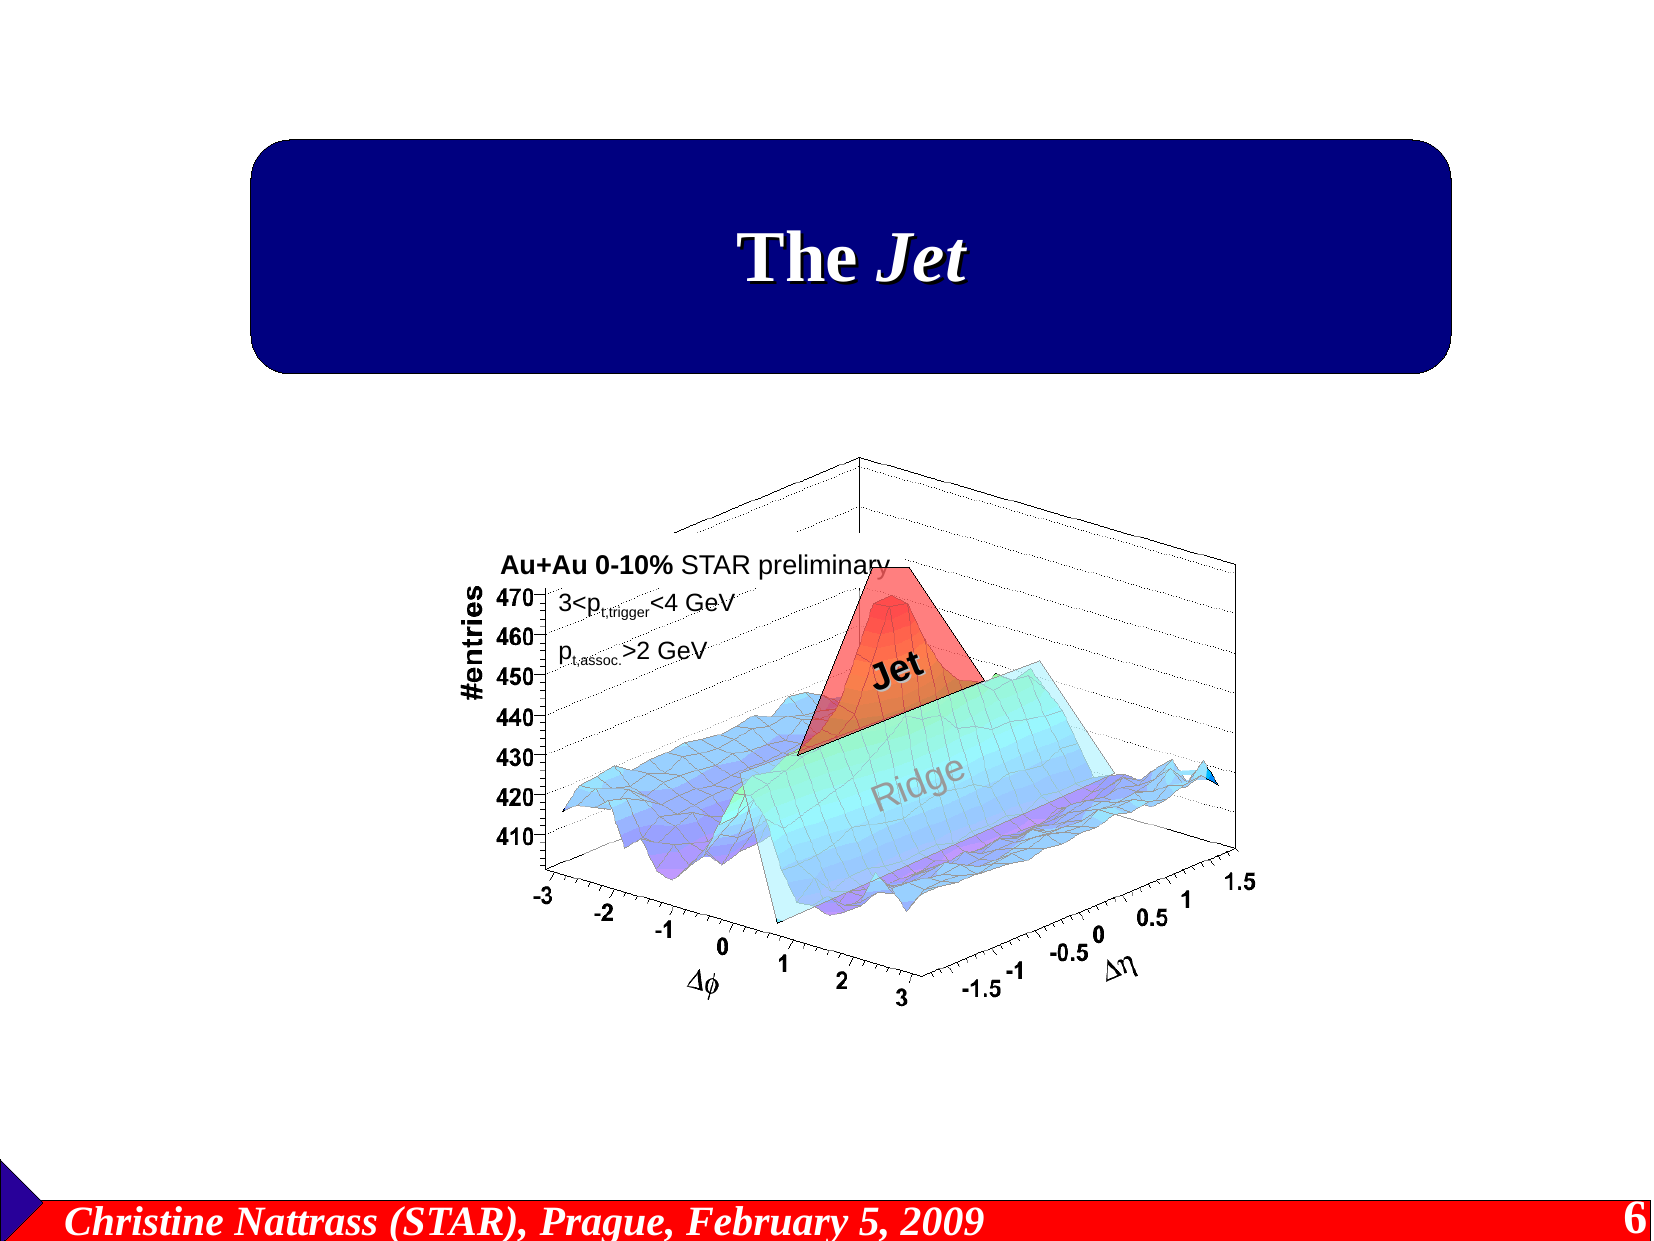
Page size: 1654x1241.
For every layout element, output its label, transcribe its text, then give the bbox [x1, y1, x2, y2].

text_box The Jet [250, 139, 1452, 374]
text_box [565, 567, 1209, 961]
picture [459, 392, 1321, 1041]
text_box 3<pt,trigger<4 GeV pt,assoc.>2 GeV [543, 588, 785, 677]
text_box Au+Au 0-10% STAR preliminary [485, 533, 906, 588]
text_box 6 [1549, 1183, 1654, 1241]
text_box Jet [845, 628, 945, 713]
